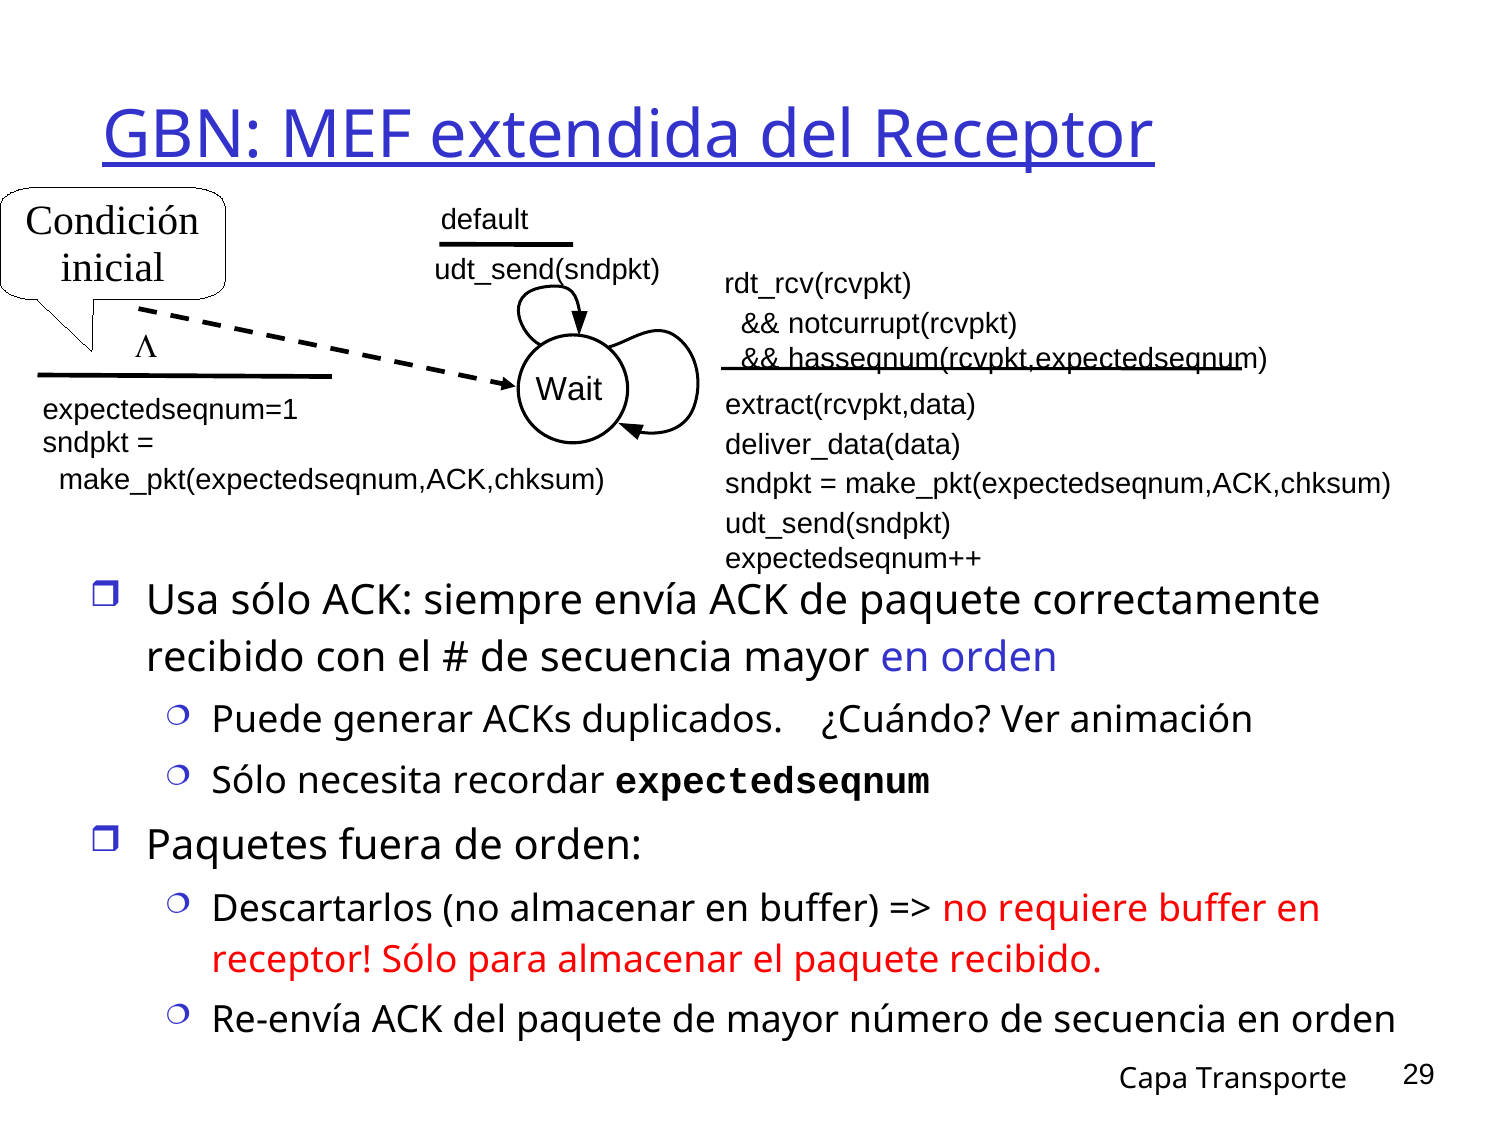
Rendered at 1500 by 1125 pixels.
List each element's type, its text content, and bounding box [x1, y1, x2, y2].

list Usa sólo ACK: siempre envía ACK de paquete correctamente recibido con el # de secuencia mayor en orden Puede generar ACKs duplicados. ¿Cuándo? Ver animación Sólo necesita recordar expectedseqnum Paquetes fuera de orden: Descartarlos (no almacenar en buffer) => no requiere buffer en receptor! Sólo para almacenar el paquete recibido. Re-envía ACK del paquete de mayor número de secuencia en orden [75, 561, 1469, 1096]
text_box Condición inicial [0, 187, 226, 352]
text_box default [426, 195, 546, 237]
text_box udt_send(sndpkt)‏ [419, 240, 685, 293]
text_box rdt_rcv(rcvpkt)‏ && notcurrupt(rcvpkt)‏ && hasseqnum(rcvpkt,expectedseqnum) [709, 254, 1296, 348]
text_box Wait [503, 362, 635, 385]
title GBN: MEF extendida del Receptor [87, 37, 1363, 225]
text_box [525, 334, 621, 362]
text_box extract(rcvpkt,data)‏ deliver_data(data)‏ sndpkt = make_pkt(expectedseqnum,ACK,chksum)‏ udt_send(sndpkt)‏ expectedseqnum++ [710, 375, 1419, 517]
text_box expectedseqnum=1 sndpkt = make_pkt(expectedseqnum,ACK,chksum)‏ [27, 385, 664, 547]
text_box  [119, 326, 173, 373]
